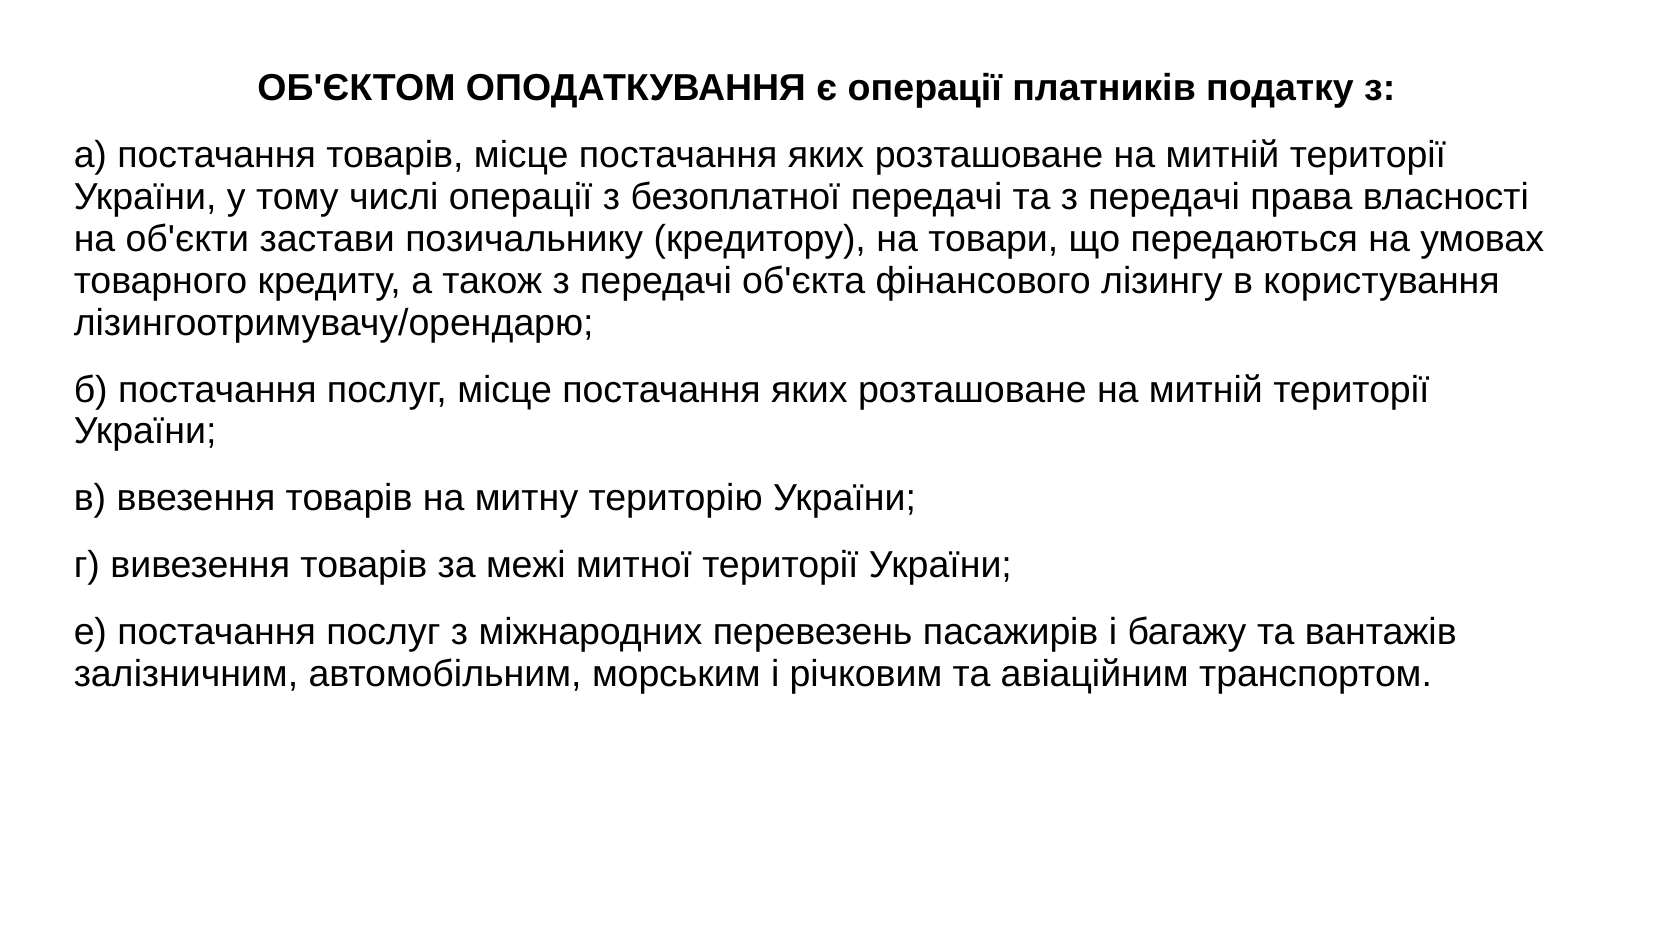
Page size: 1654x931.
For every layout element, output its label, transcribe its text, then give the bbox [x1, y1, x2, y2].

text_box ОБ'ЄКТОМ ОПОДАТКУВАННЯ є операції платників податку з: а) постачання товарів, місце постачання яких розташоване на митній території України, у тому числі операції з безоплатної передачі та з передачі права власності на об'єкти застави позичальнику (кредитору), на товари, що передаються на умовах товарного кредиту, а також з передачі об'єкта фінансового лізингу в користування лізингоотримувачу/орендарю; б) постачання послуг, місце постачання яких розташоване на митній території України; в) ввезення товарів на митну територію України; г) вивезення товарів за межі митної території України; е) постачання послуг з міжнародних перевезень пасажирів і багажу та вантажів залізничним, автомобільним, морським і річковим та авіаційним транспортом. [59, 59, 1595, 746]
